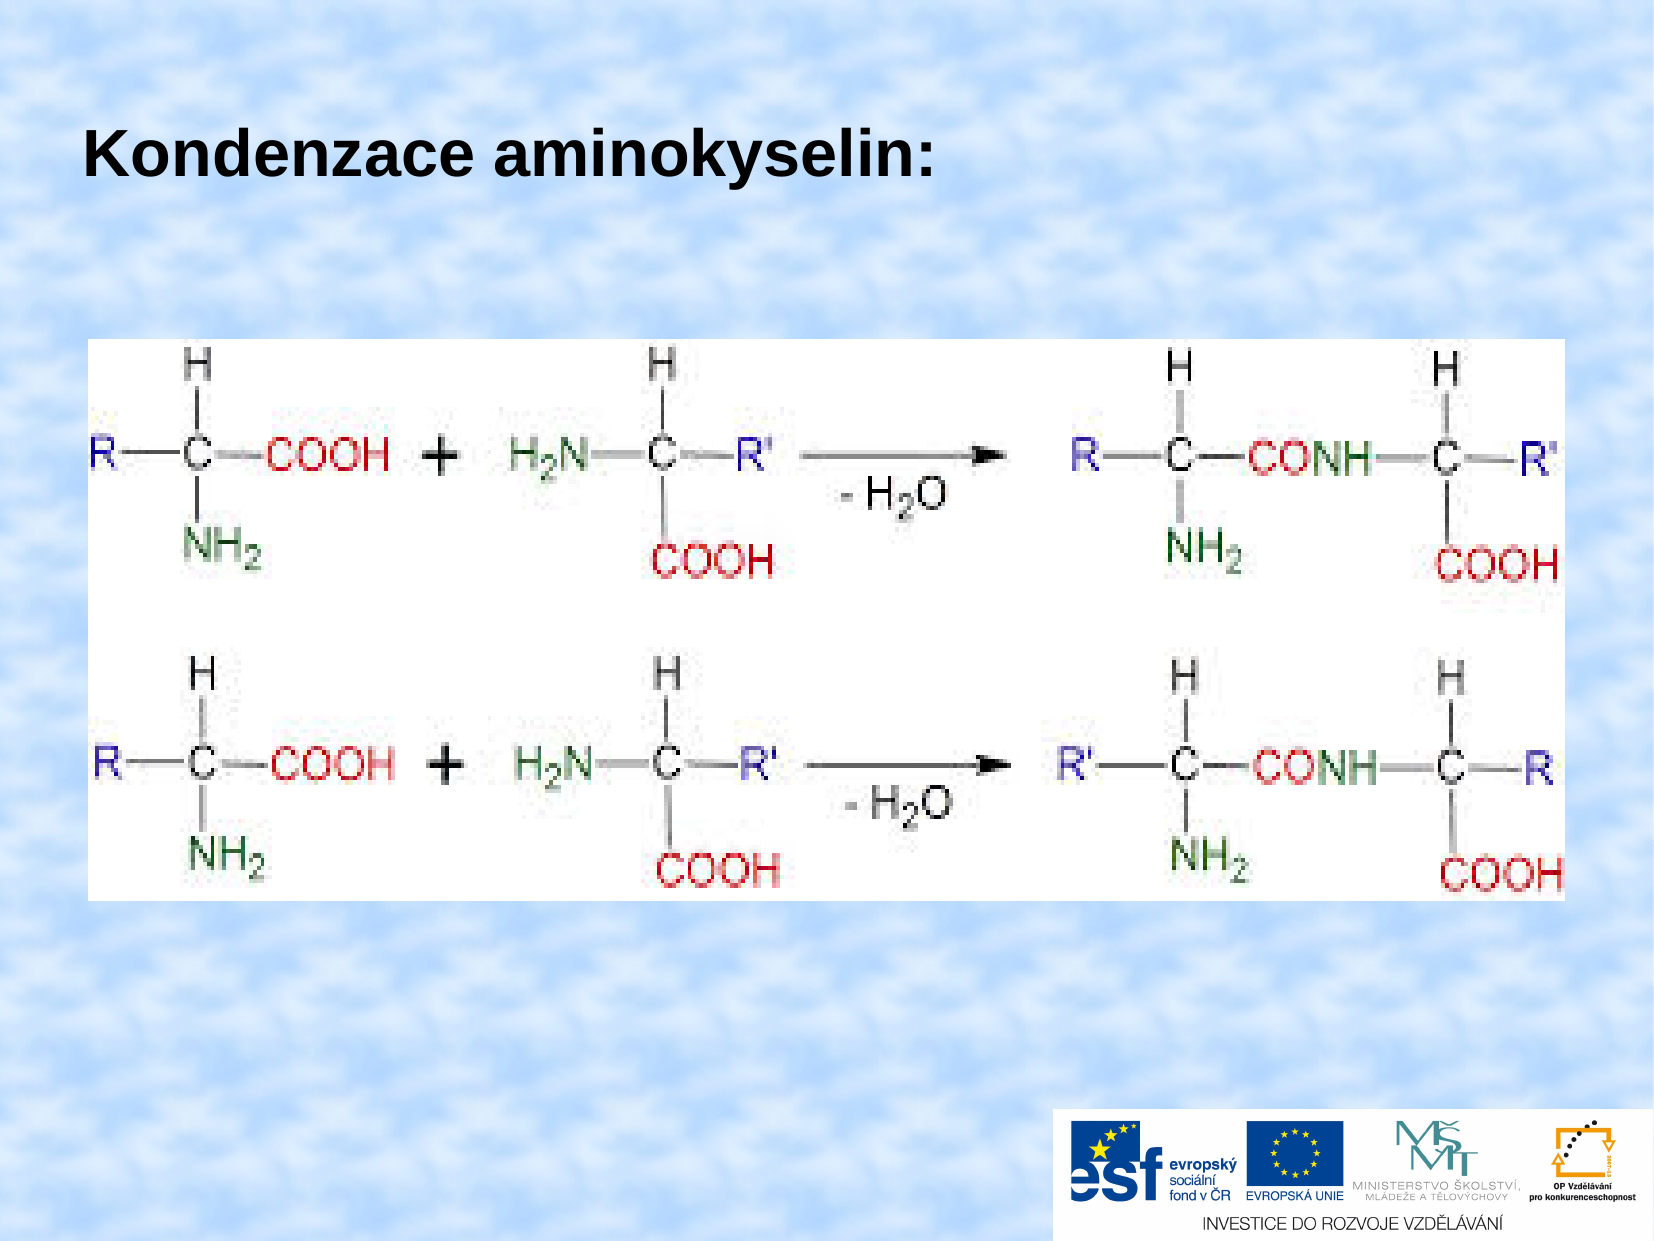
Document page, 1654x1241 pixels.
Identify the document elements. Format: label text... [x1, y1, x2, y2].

title Kondenzace aminokyselin: [82, 49, 1571, 257]
picture [0, 0, 1654, 1241]
